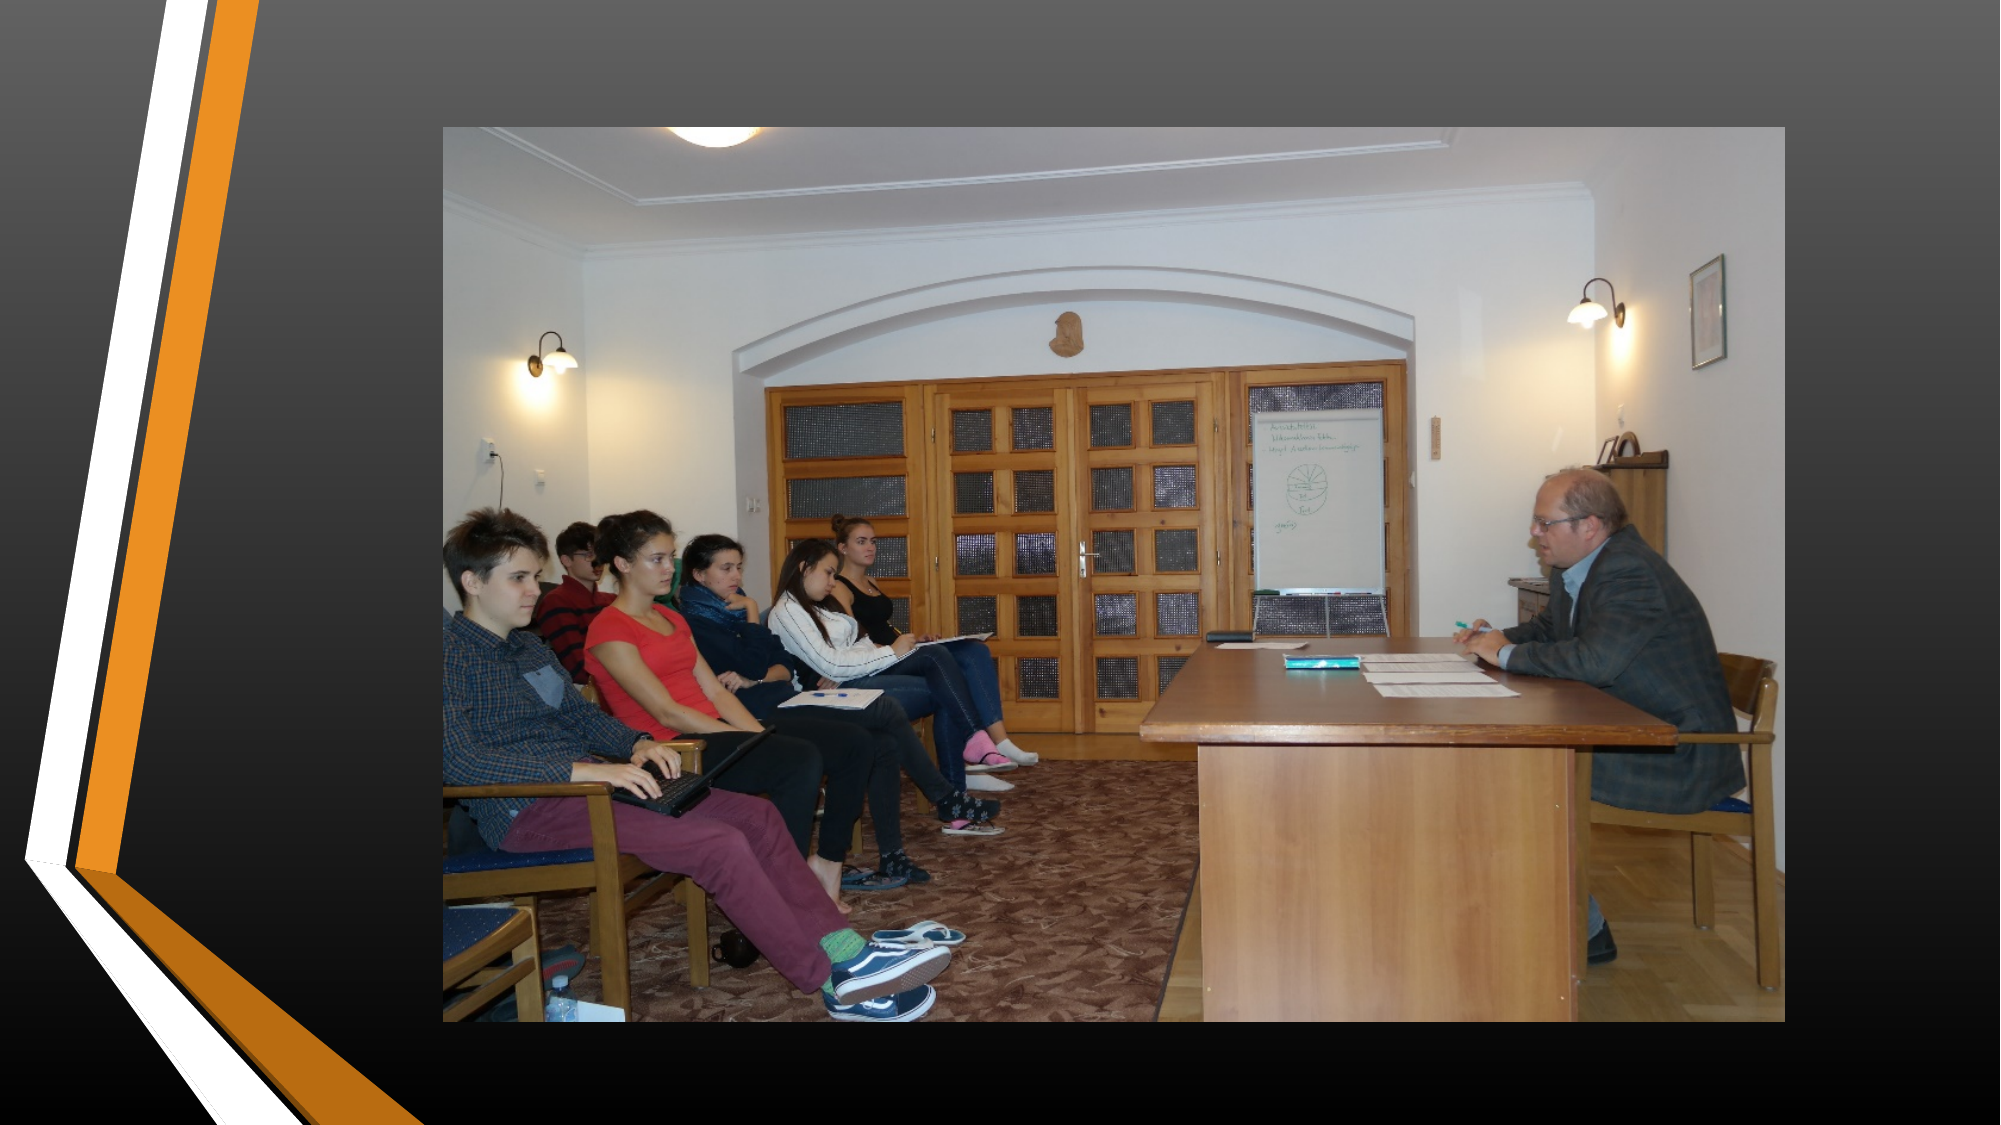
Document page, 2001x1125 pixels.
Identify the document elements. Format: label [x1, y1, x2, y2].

picture [443, 127, 1785, 1022]
